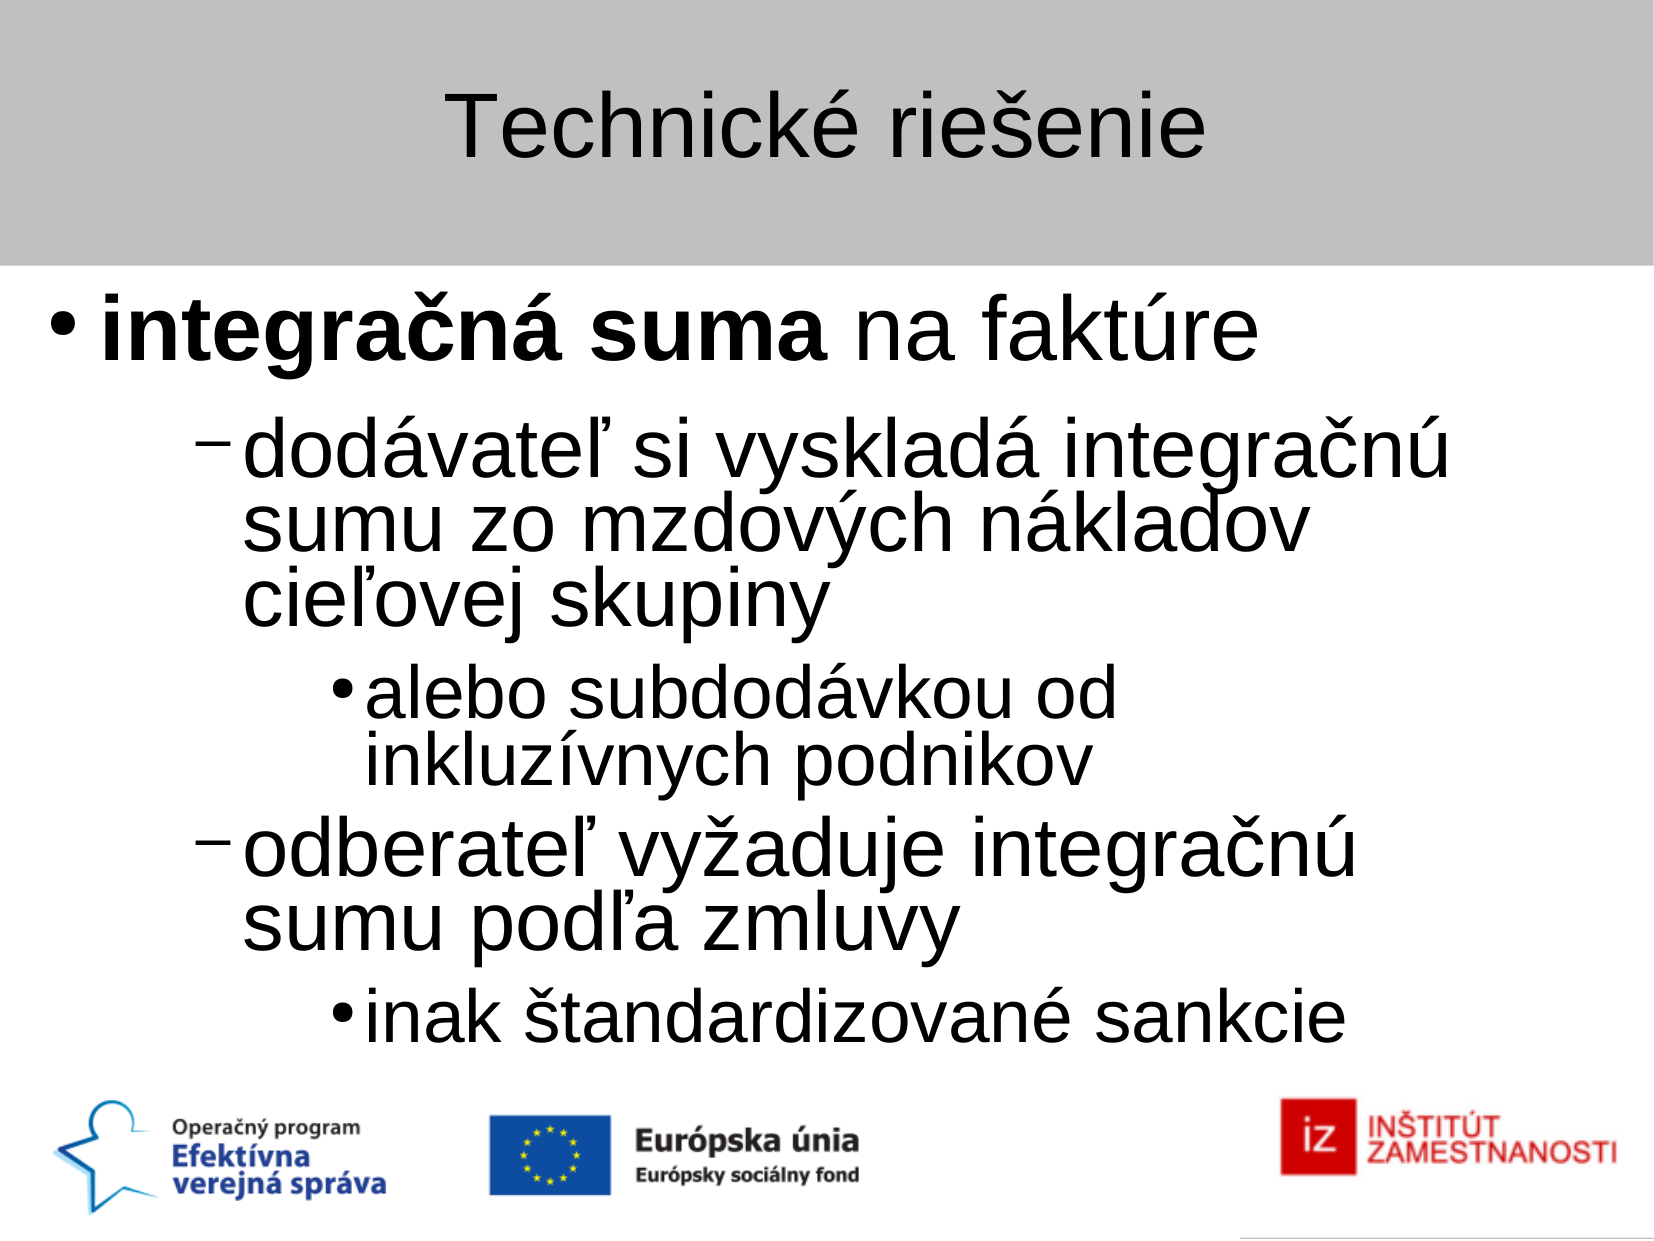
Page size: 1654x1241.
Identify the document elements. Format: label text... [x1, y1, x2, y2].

list integračná suma na faktúre dodávateľ si vyskladá integračnú sumu zo mzdových nákladov cieľovej skupiny alebo subdodávkou od inkluzívnych podnikov odberateľ vyžaduje integračnú sumu podľa zmluvy inak štandardizované sankcie [29, 295, 1533, 1077]
picture [1240, 1033, 1654, 1241]
title Technické riešenie [88, 29, 1565, 237]
picture [29, 1077, 886, 1241]
